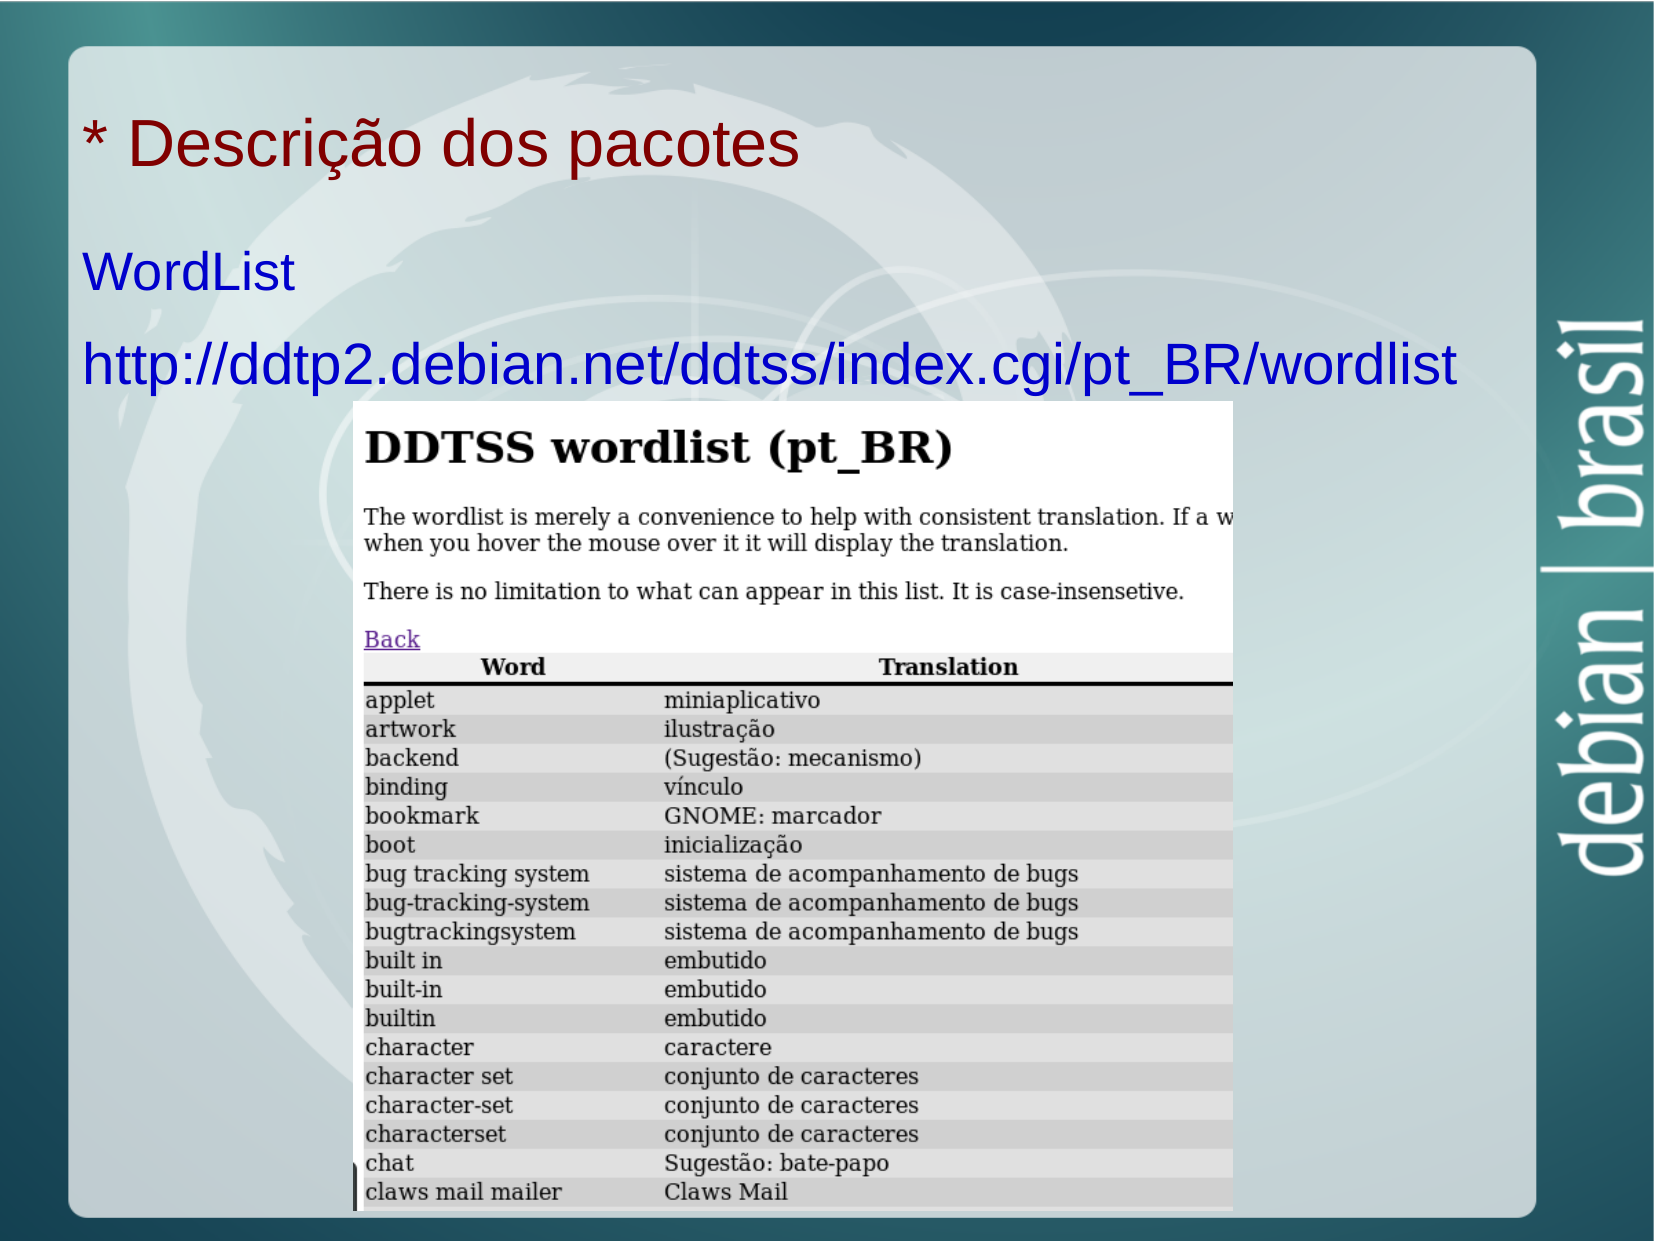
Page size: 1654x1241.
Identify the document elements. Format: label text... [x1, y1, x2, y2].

picture [0, 0, 1654, 1241]
list * Descrição dos pacotes WordList http://ddtp2.debian.net/ddtss/index.cgi/pt_BR/wordlist [82, 106, 1571, 826]
